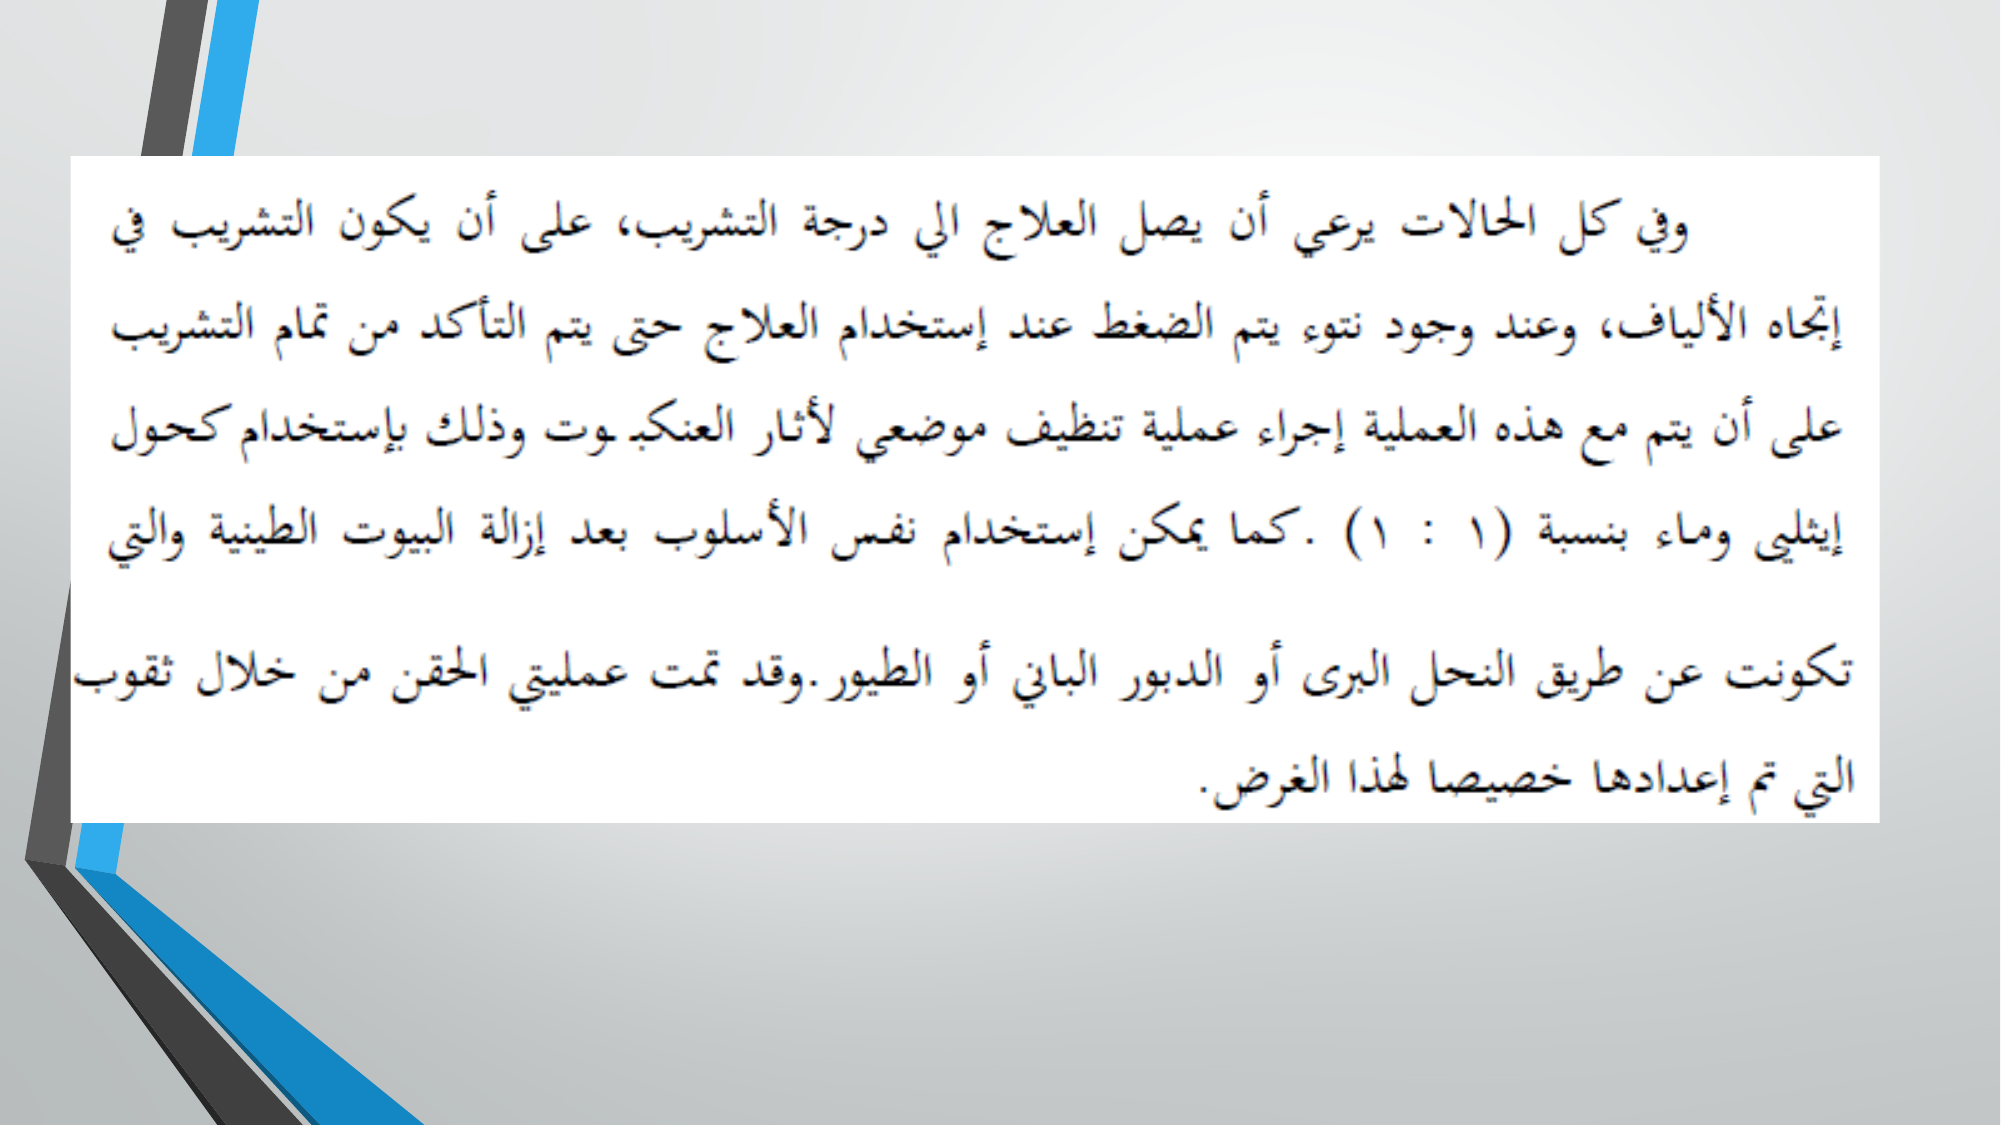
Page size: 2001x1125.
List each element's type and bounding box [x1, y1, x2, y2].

picture [70, 156, 1880, 823]
